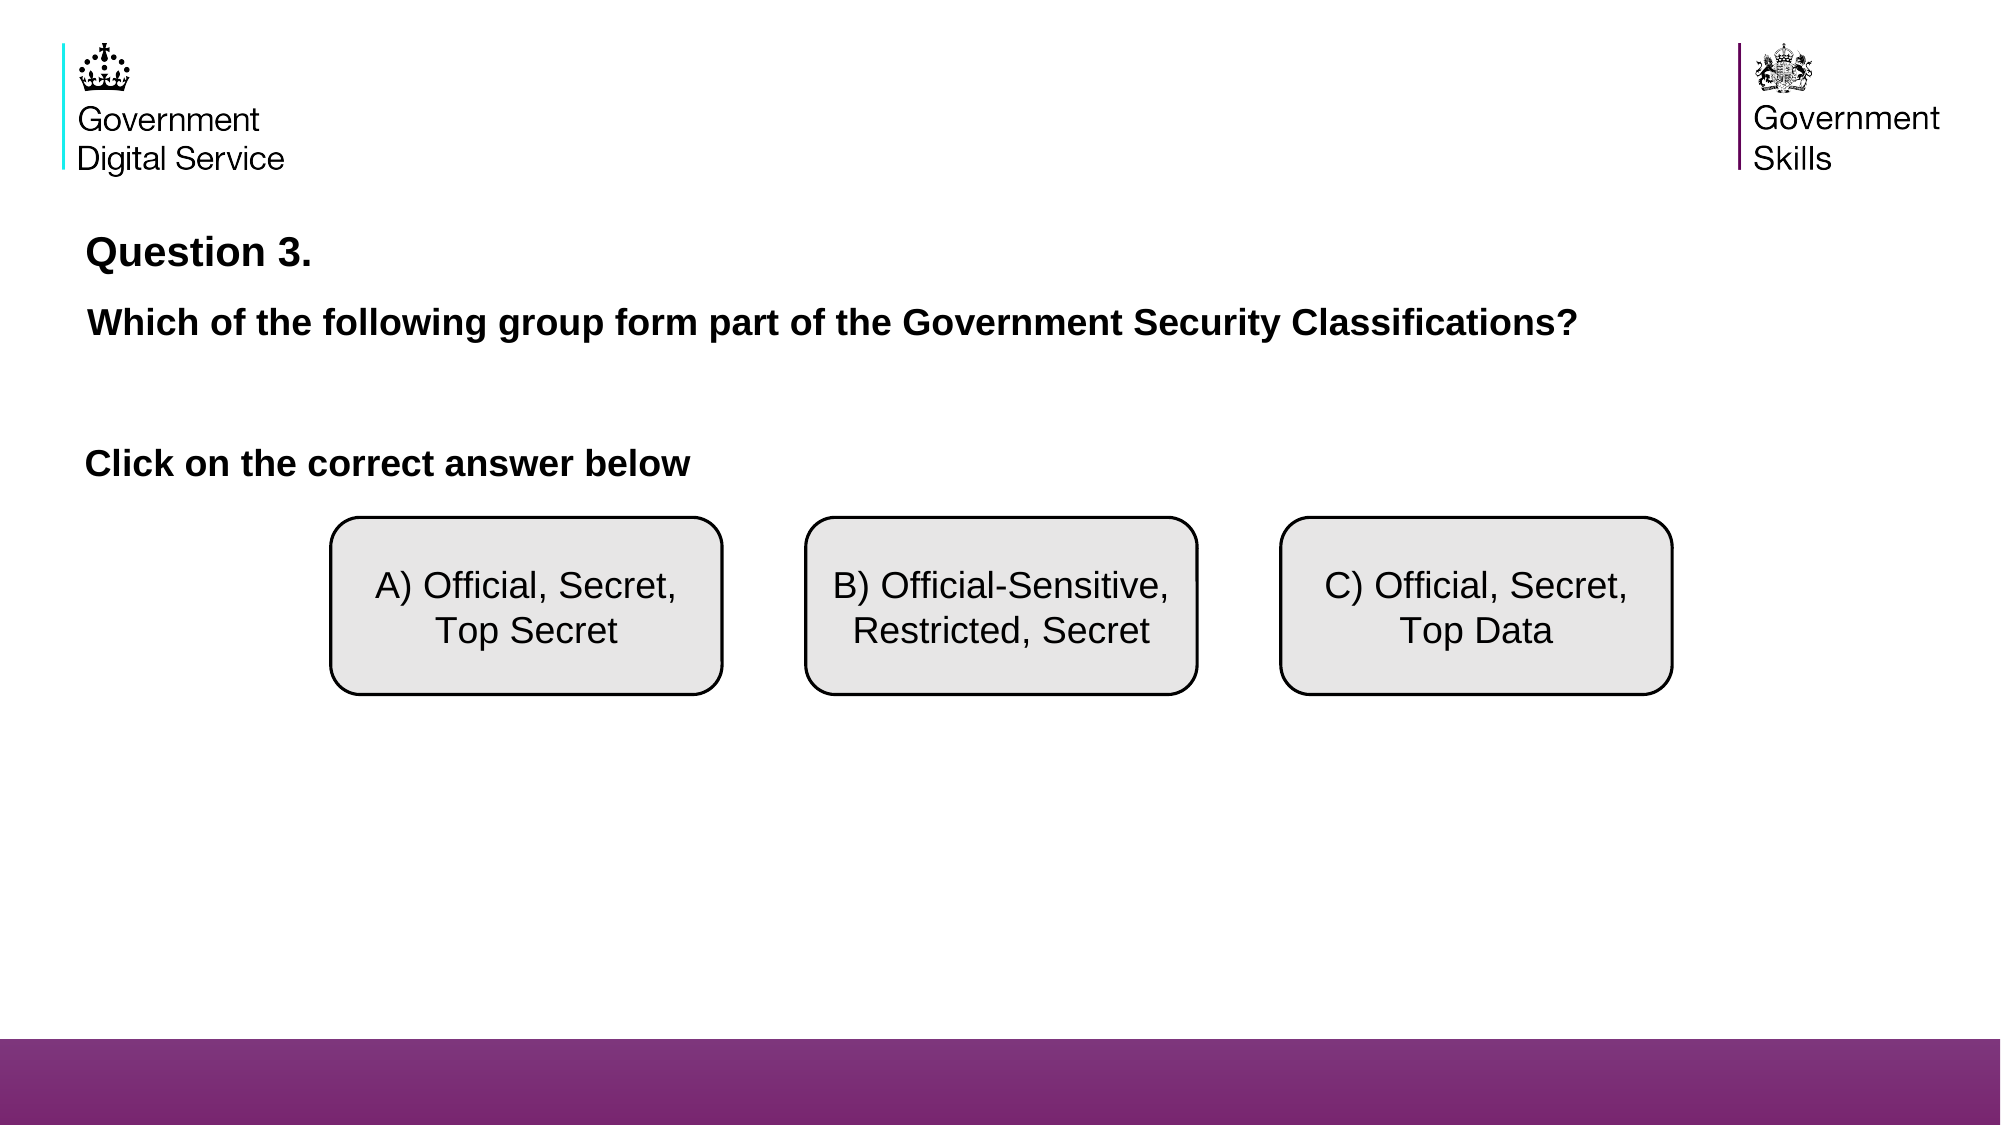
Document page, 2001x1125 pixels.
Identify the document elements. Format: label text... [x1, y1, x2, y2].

text_box Click on the correct answer below [84, 428, 1099, 490]
text_box A) Official, Secret, Top Secret [330, 517, 723, 695]
text_box Which of the following group form part of the Government Security Classifications? [87, 298, 1916, 429]
text_box B) Official-Sensitive, Restricted, Secret [805, 517, 1198, 695]
text_box C) Official, Secret, Top Data [1280, 517, 1673, 695]
title Question 3. [85, 222, 1811, 280]
